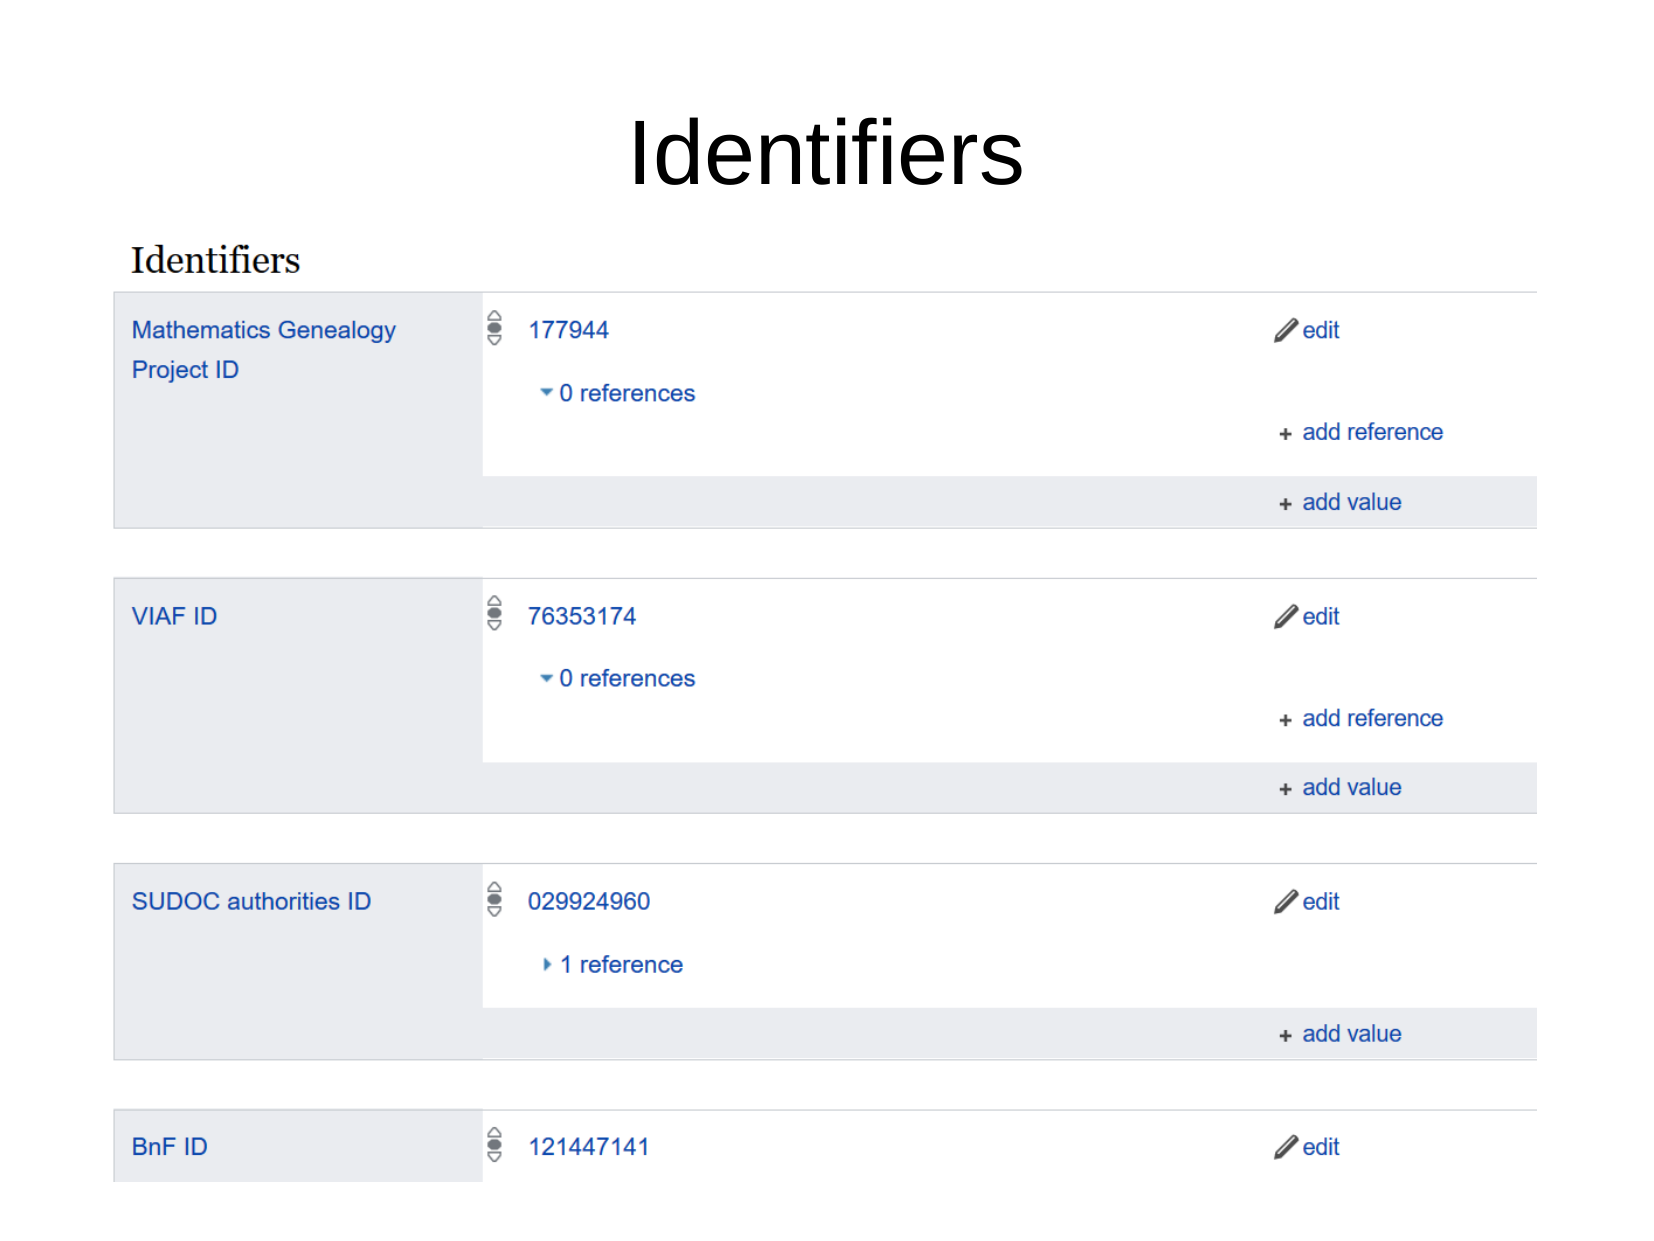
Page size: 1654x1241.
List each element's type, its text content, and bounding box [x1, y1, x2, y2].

picture [82, 218, 1537, 1182]
title Identifiers [82, 49, 1571, 257]
